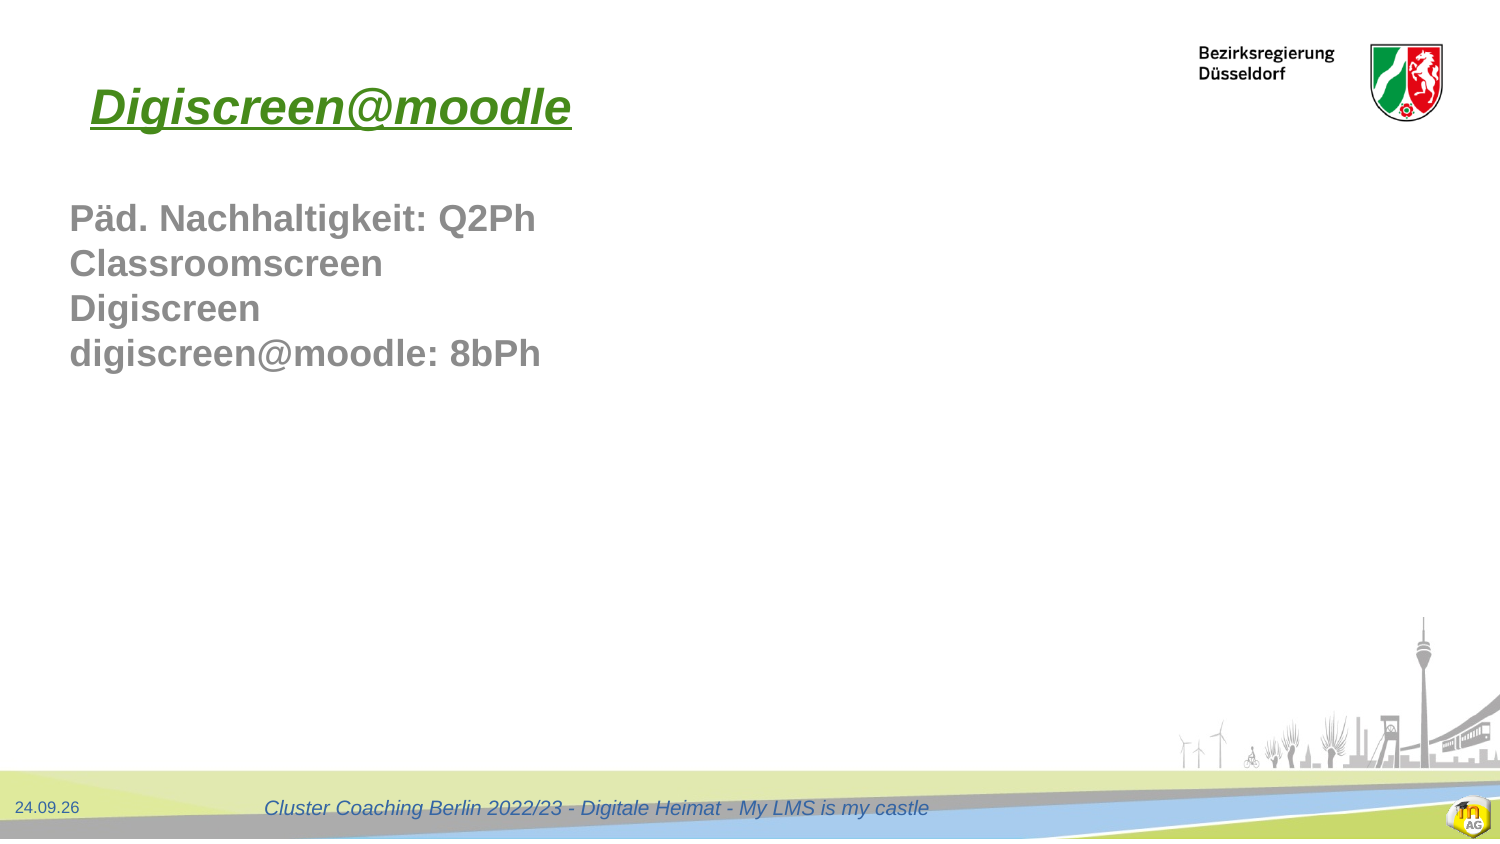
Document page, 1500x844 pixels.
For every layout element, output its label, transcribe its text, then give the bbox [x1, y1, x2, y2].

picture [0, 617, 1500, 839]
title Digiscreen@moodle [75, 33, 1176, 141]
text_box Päd. Nachhaltigkeit: Q2Ph Classroomscreen Digiscreen digiscreen@moodle: 8bPh [54, 141, 1388, 662]
picture [1198, 43, 1443, 122]
